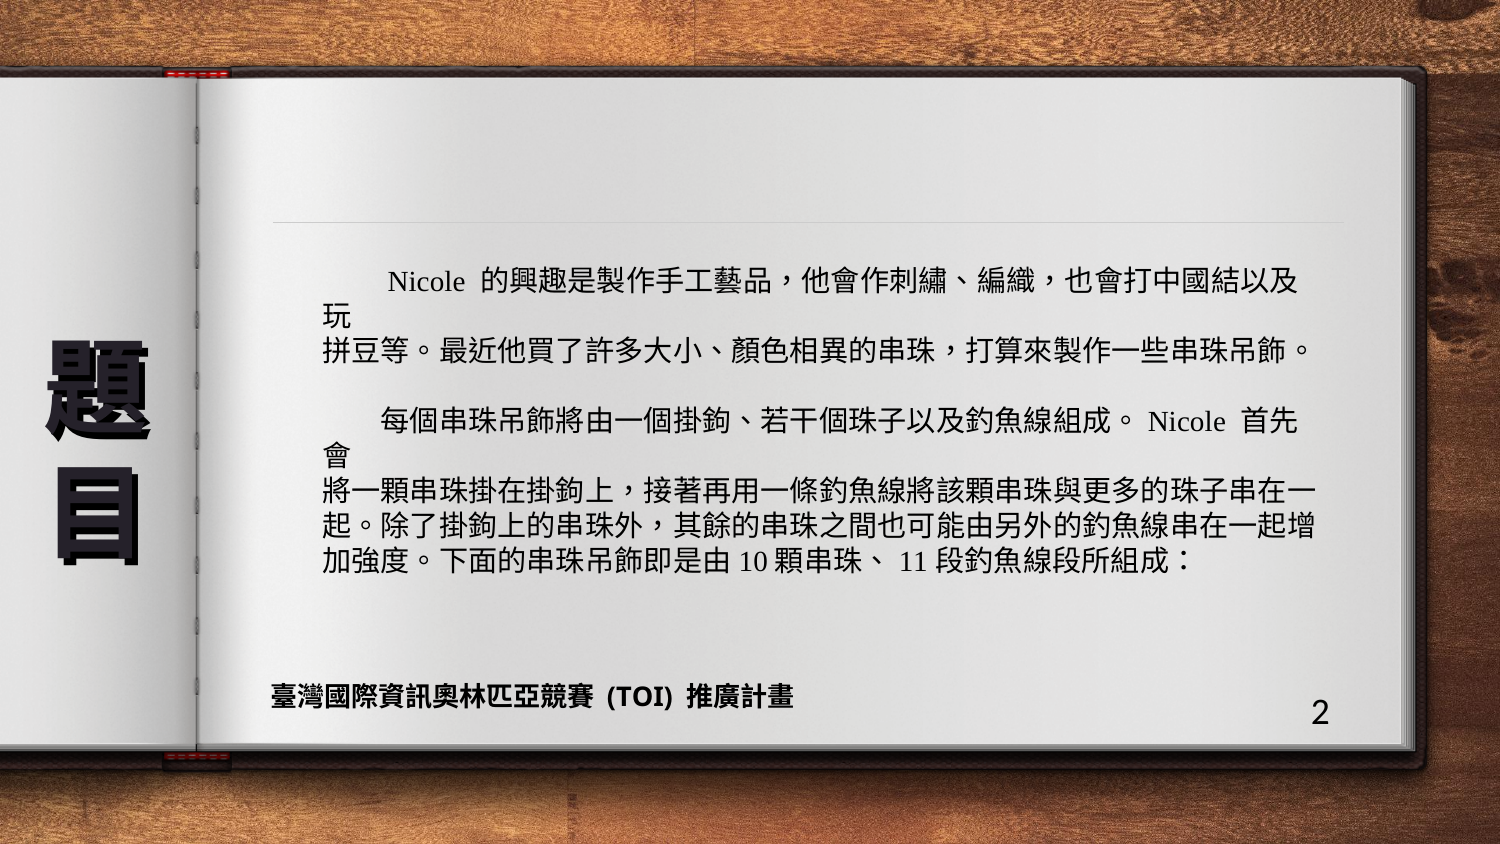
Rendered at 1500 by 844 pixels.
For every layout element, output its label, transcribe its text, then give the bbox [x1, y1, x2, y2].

text_box [1295, 672, 1386, 737]
text_box Nicole 的興趣是製作手工藝品，他會作刺繡、編織，也會打中國結以及玩 拼豆等。最近他買了許多大小、顏色相異的串珠，打算來製作一些串珠吊飾。 每個串珠吊飾將由一個掛鉤、若干個珠子以及釣魚線組成。Nicole 首先會 將一顆串珠掛在掛鉤上，接著再用一條釣魚線將該顆串珠與更多的珠子串在一 起。除了掛鉤上的串珠外，其餘的串珠之間也可能由另外的釣魚線串在一起增 加強度。下面的串珠吊飾即是由10顆串珠、11段釣魚線段所組成： [307, 255, 1341, 585]
title 題 目 [28, 306, 210, 552]
